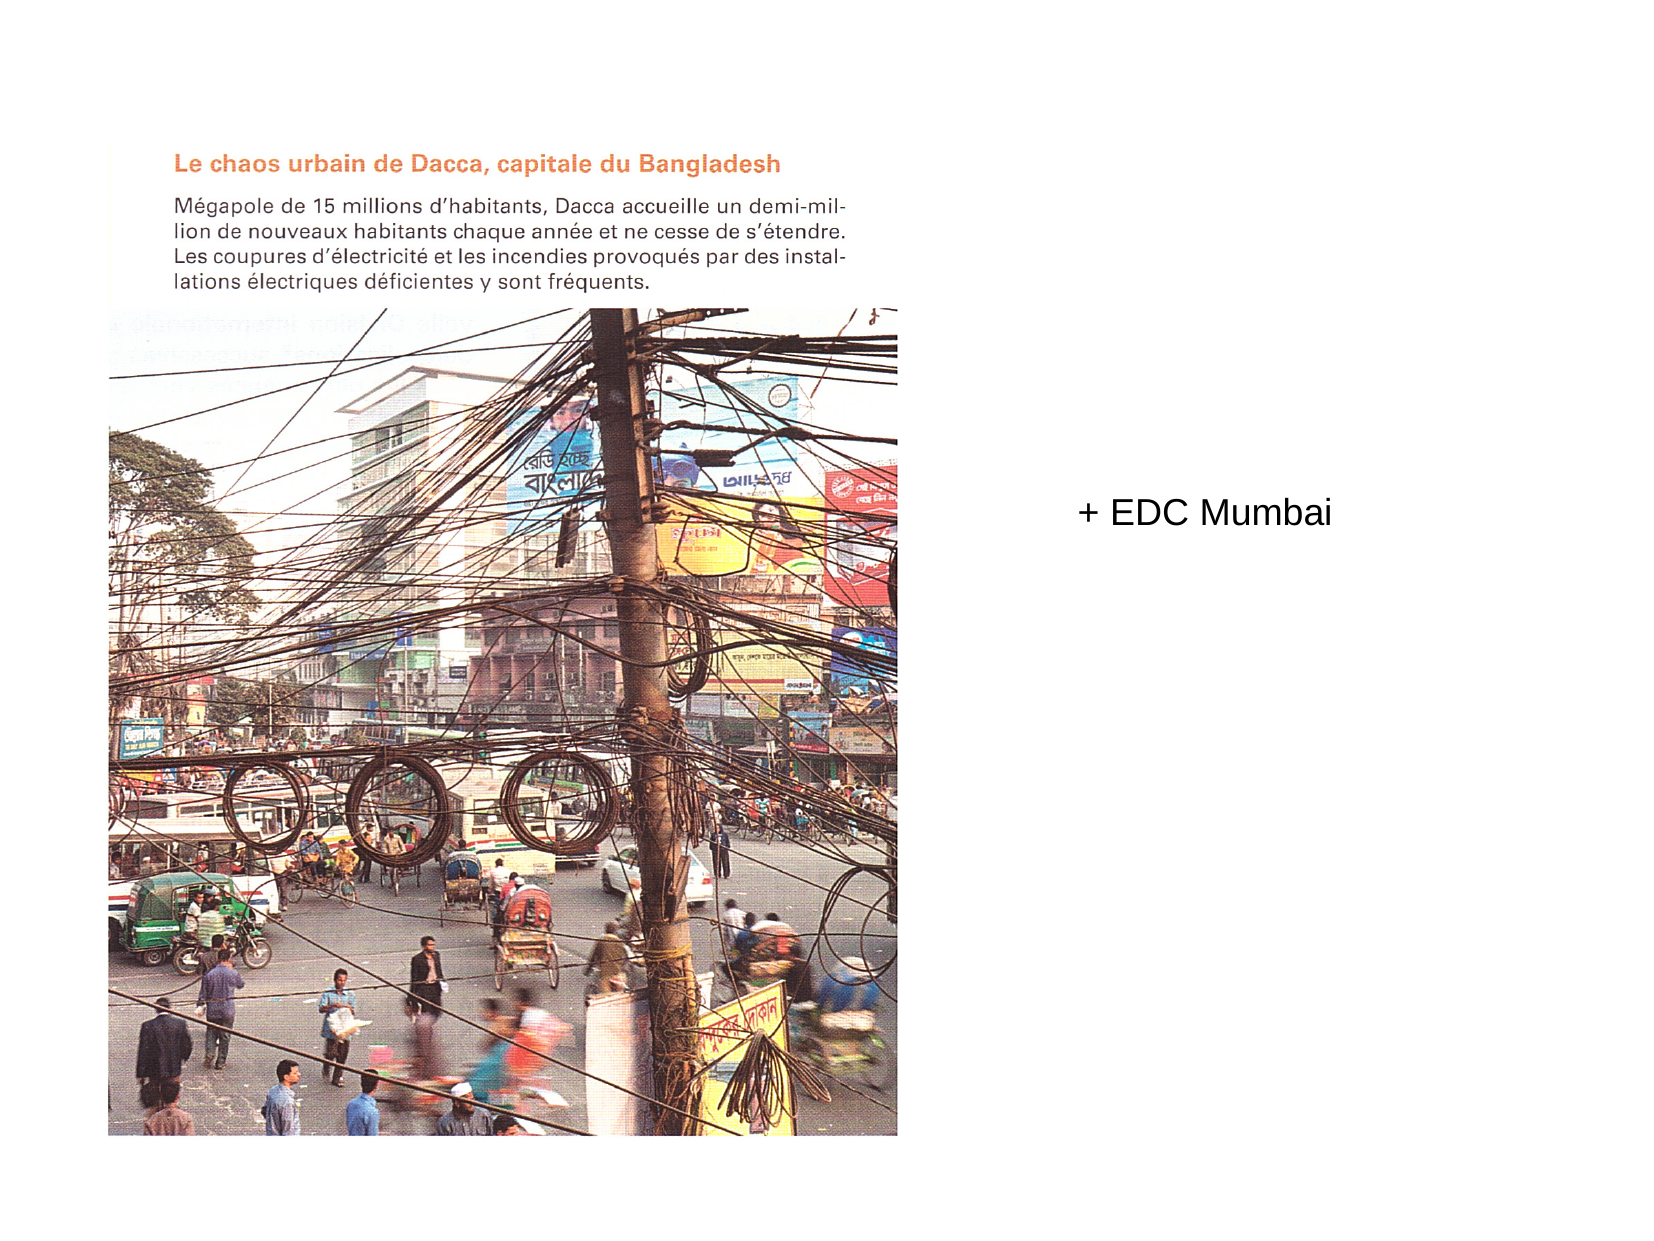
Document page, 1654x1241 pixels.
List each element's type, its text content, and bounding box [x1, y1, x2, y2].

text_box + EDC Mumbai [1062, 484, 1348, 542]
picture [106, 118, 898, 1141]
